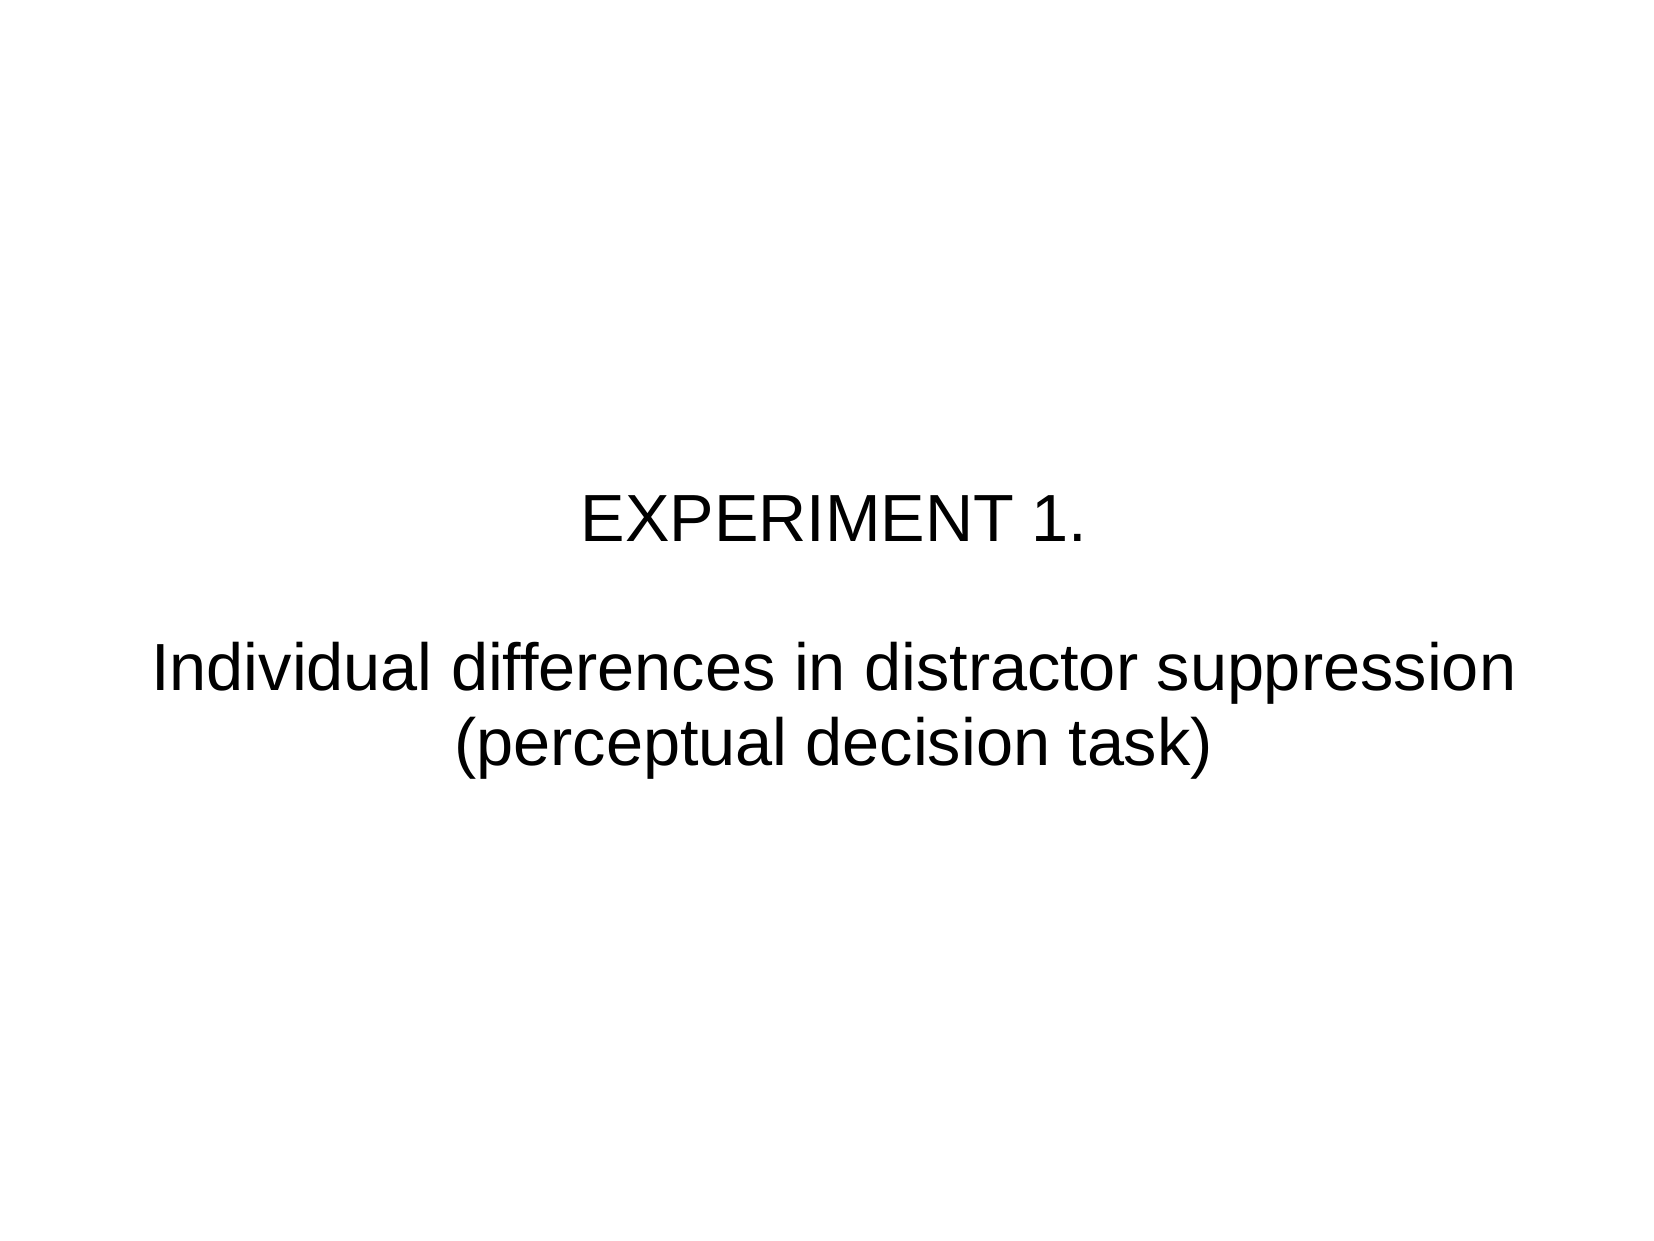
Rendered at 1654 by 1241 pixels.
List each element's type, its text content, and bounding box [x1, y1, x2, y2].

title EXPERIMENT 1. Individual differences in distractor suppression (perceptual decision task) [90, 45, 1579, 1216]
